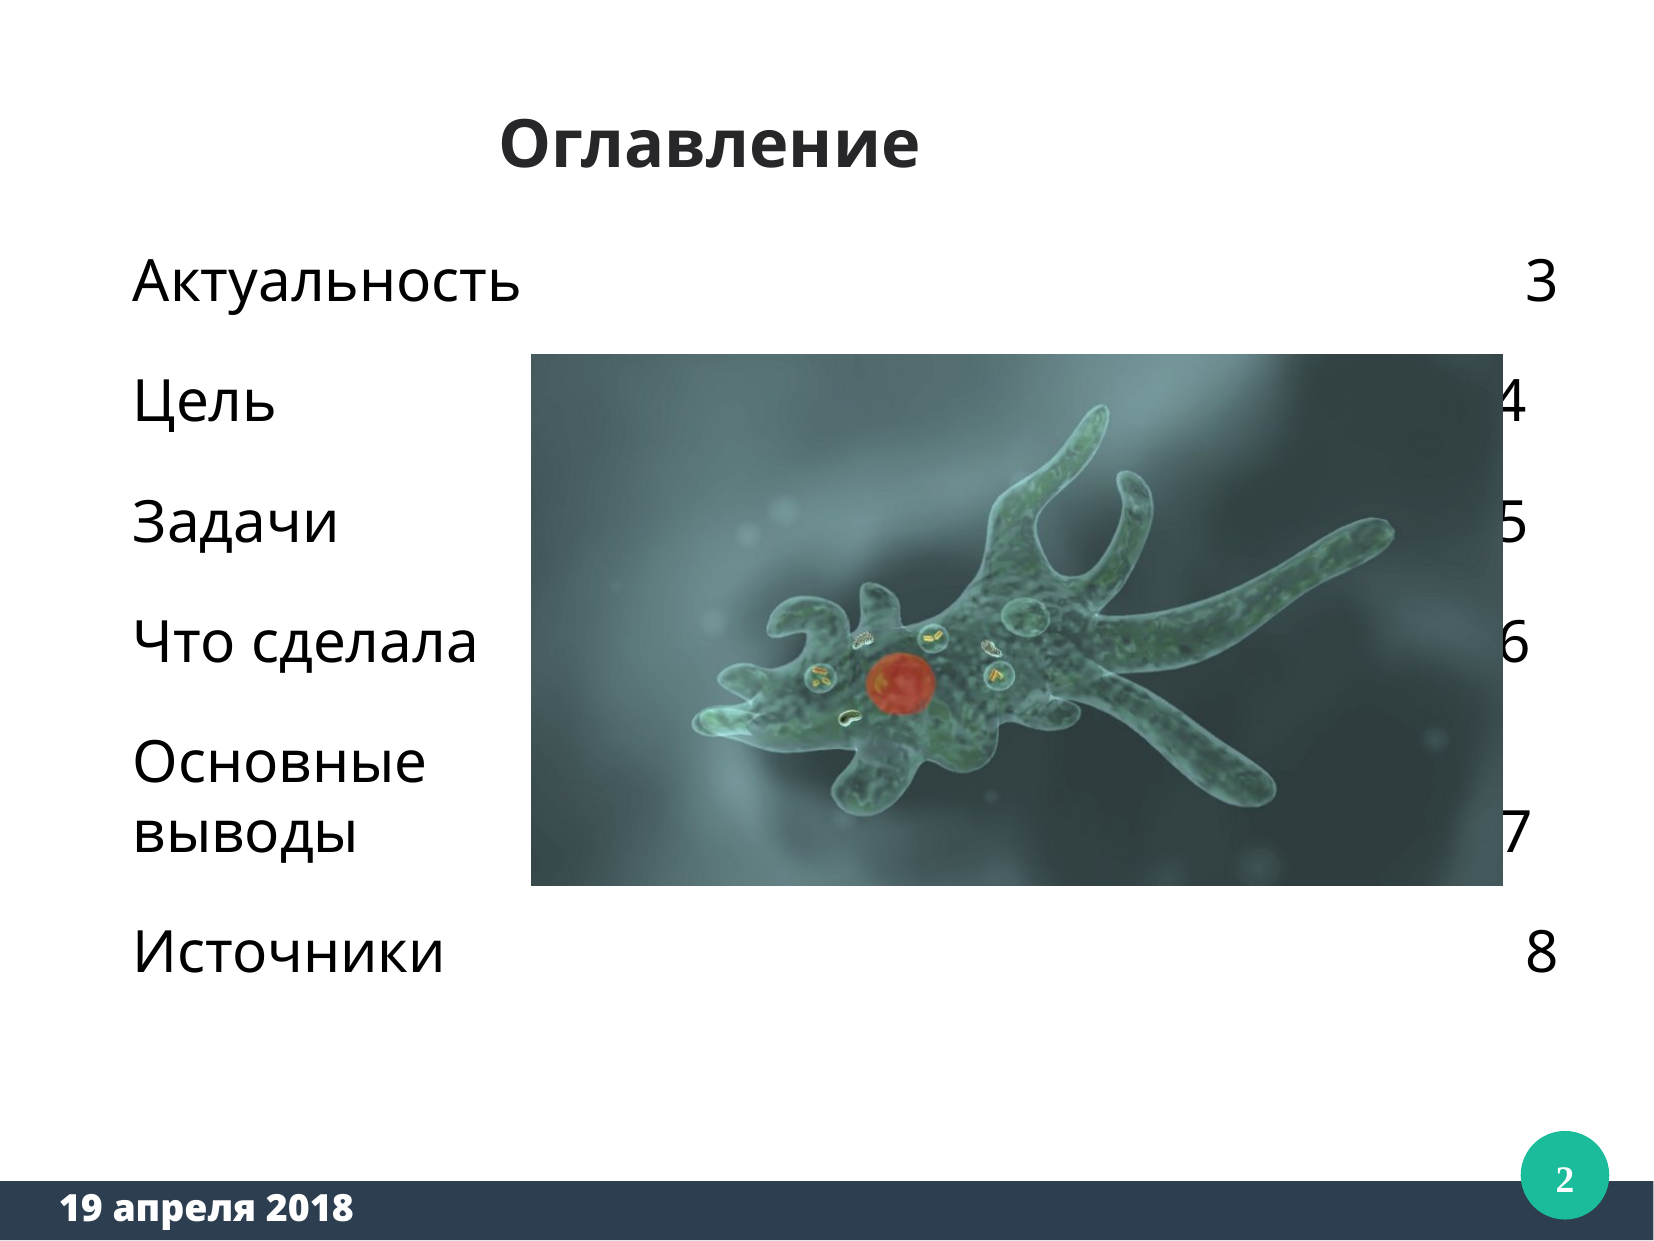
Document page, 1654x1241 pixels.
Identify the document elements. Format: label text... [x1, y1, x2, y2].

picture [531, 354, 1503, 886]
text_box Оглавление [483, 88, 1152, 236]
text_box 2 [1505, 1151, 1625, 1211]
text_box Актуальность 3 Цель 4 Задачи 5 Что сделала 6 Основные выводы 7 Источники 8 [118, 236, 1625, 992]
